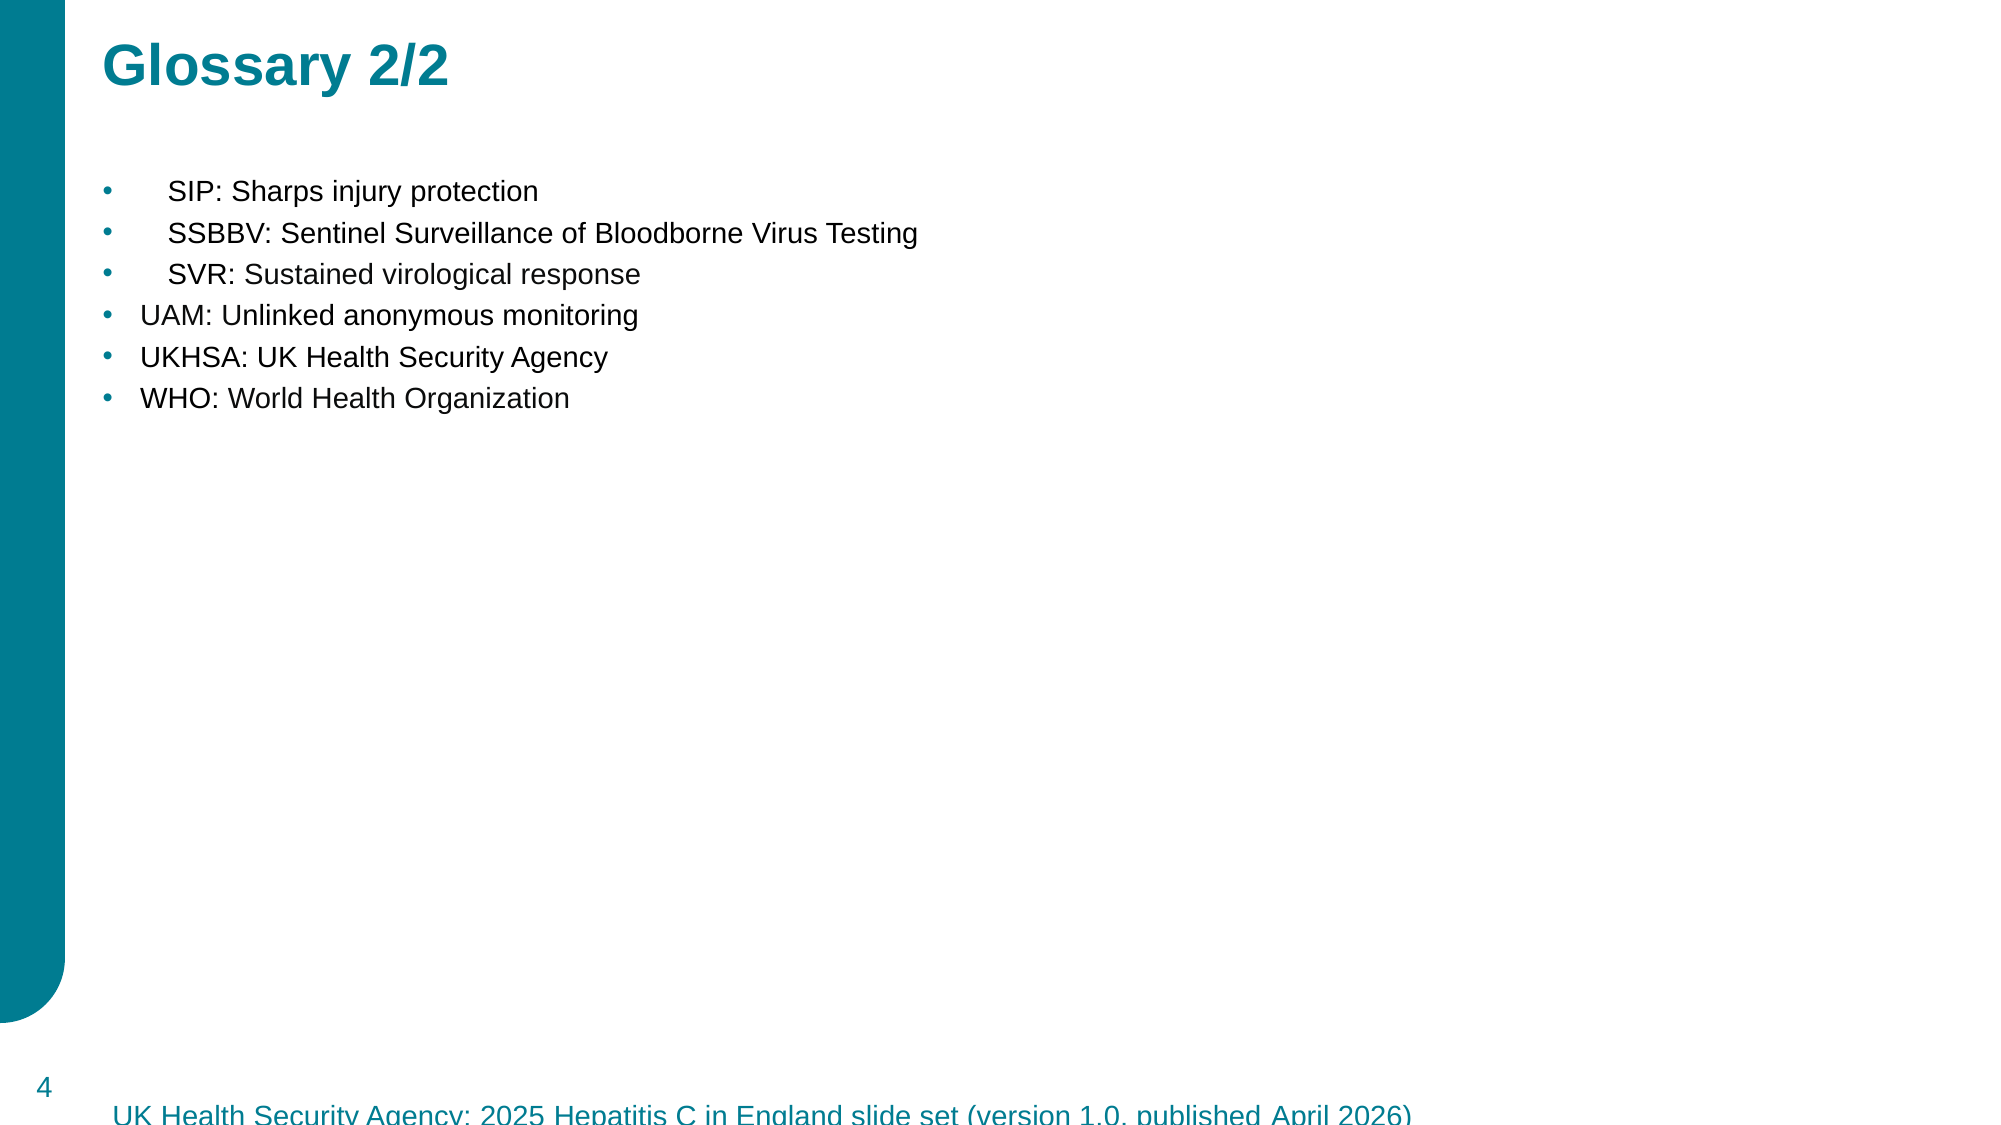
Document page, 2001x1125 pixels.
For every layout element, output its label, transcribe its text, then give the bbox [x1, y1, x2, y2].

text_box [21, 1060, 73, 1120]
list SIP: Sharps injury protection SSBBV: Sentinel Surveillance of Bloodborne Virus Testing SVR: Sustained virological response UAM: Unlinked anonymous monitoring UKHSA: UK Health Security Agency WHO: World Health Organization [87, 165, 1977, 424]
title Glossary 2/2 [87, 27, 1913, 118]
text_box UK Health Security Agency: 2025 Hepatitis C in England slide set (version 1.0, published April 2026) [97, 1054, 1739, 1115]
